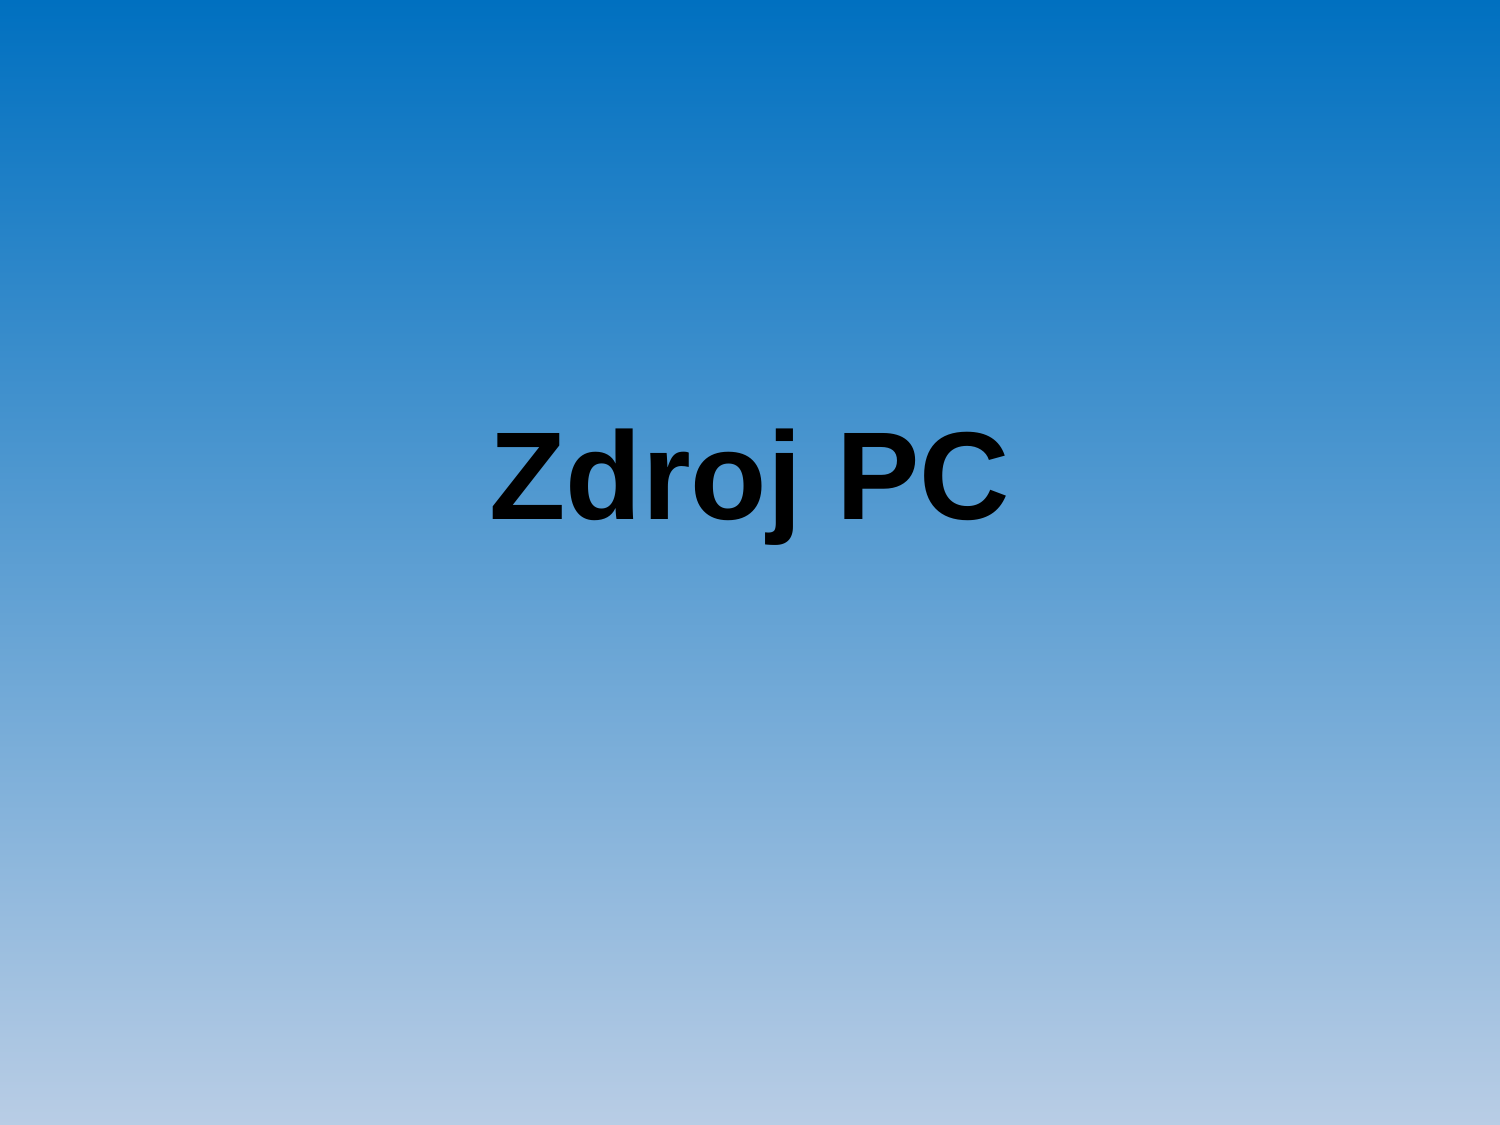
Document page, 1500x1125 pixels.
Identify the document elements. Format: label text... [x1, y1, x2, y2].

title Zdroj PC [112, 349, 1388, 591]
